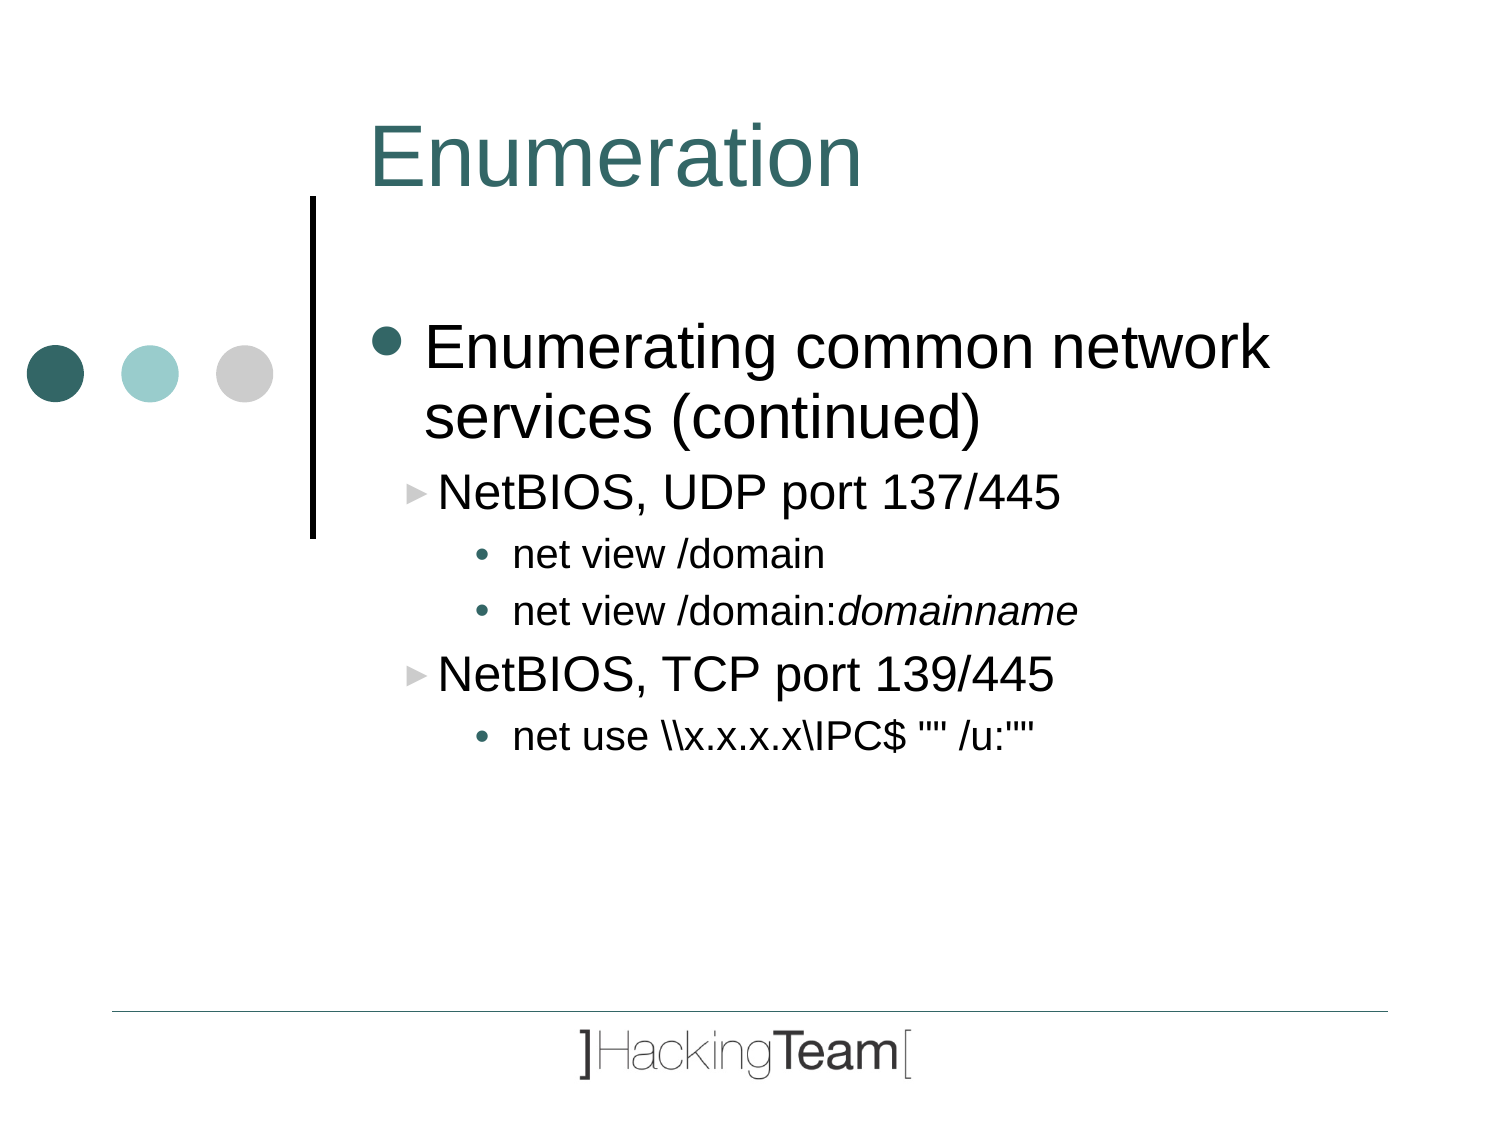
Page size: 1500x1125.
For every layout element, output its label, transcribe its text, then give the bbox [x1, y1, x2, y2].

list Enumerating common network services (continued) NetBIOS, UDP port 137/445 net view /domain net view /domain:domainname NetBIOS, TCP port 139/445 net use \\x.x.x.x\IPC$ "" /u:"" [249, 312, 1401, 1041]
picture [574, 1041, 916, 1084]
title Enumeration [249, 38, 1401, 275]
